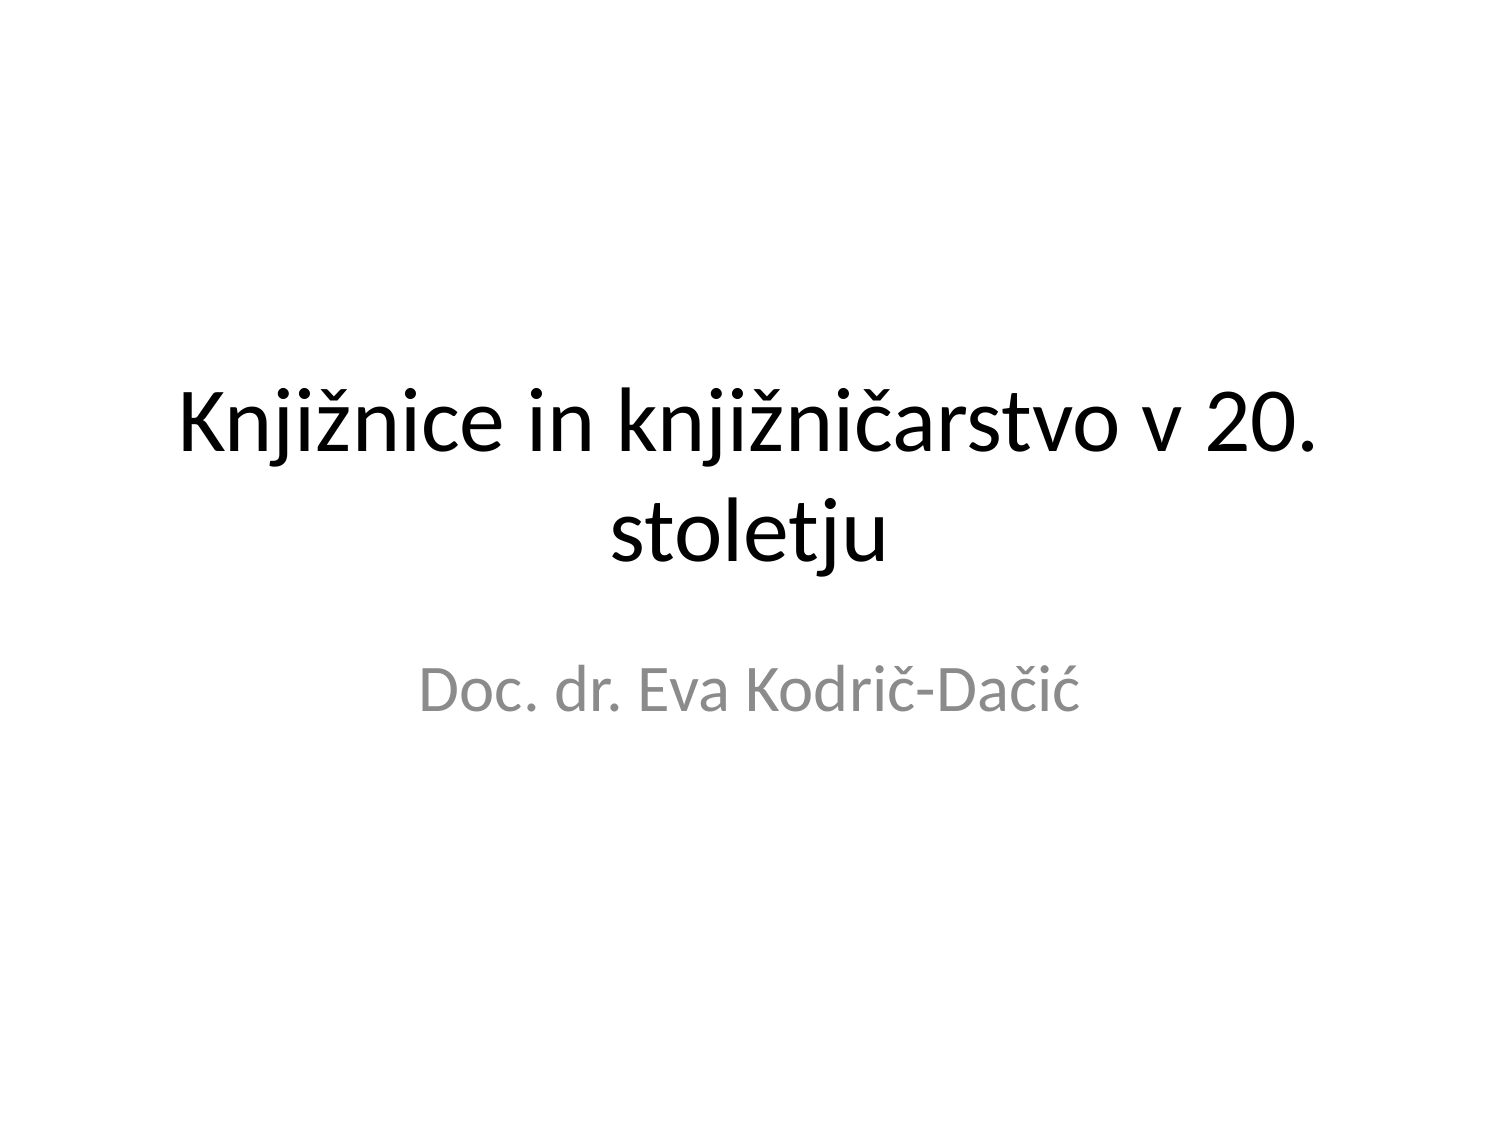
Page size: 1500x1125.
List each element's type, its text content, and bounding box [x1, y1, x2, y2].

title Knjižnice in knjižničarstvo v 20. stoletju [112, 349, 1388, 591]
subtitle Doc. dr. Eva Kodrič-Dačić [225, 637, 1275, 925]
